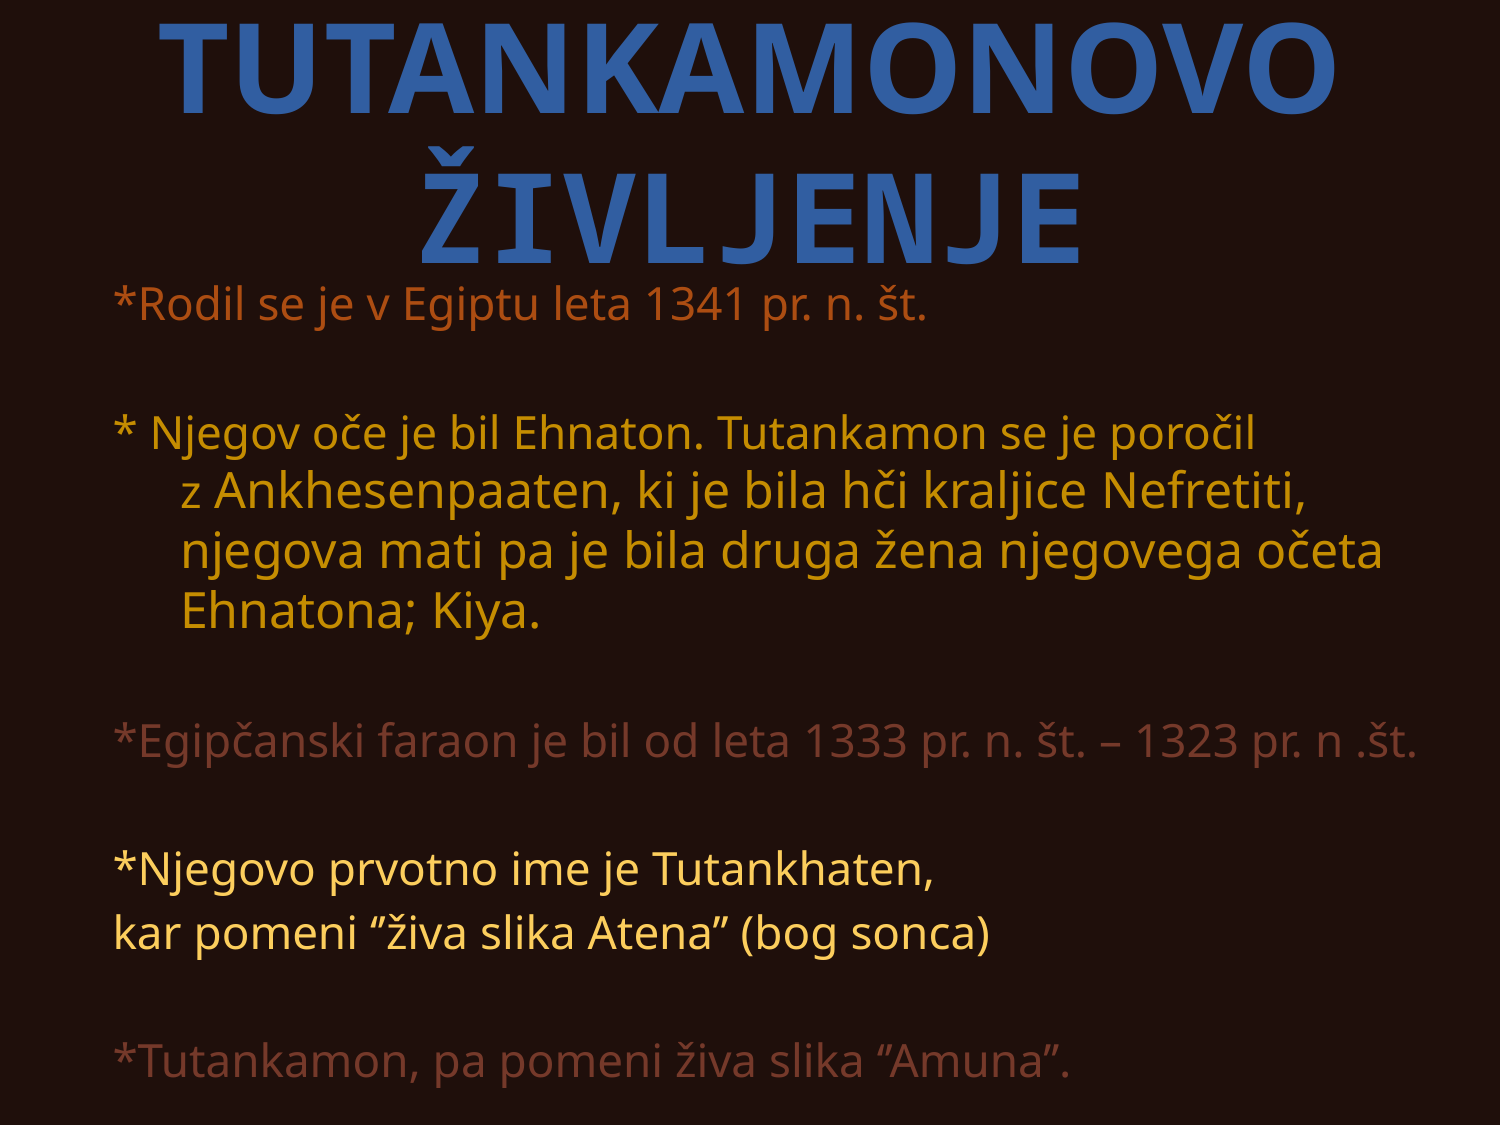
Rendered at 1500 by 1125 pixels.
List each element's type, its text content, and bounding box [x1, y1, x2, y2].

title TUTANKAMONOVO ŽIVLJENJE [75, 44, 1425, 233]
list *Rodil se je v Egiptu leta 1341 pr. n. št. * Njegov oče je bil Ehnaton. Tutankamon se je poročil z Ankhesenpaaten, ki je bila hči kraljice Nefretiti, njegova mati pa je bila druga žena njegovega očeta Ehnatona; Kiya. *Egipčanski faraon je bil od leta 1333 pr. n. št. – 1323 pr. n .št. *Njegovo prvotno ime je Tutankhaten, kar pomeni ‘’živa slika Atena’’ (bog sonca) *Tutankamon, pa pomeni živa slika ‘’Amuna’’. [75, 267, 1459, 1106]
